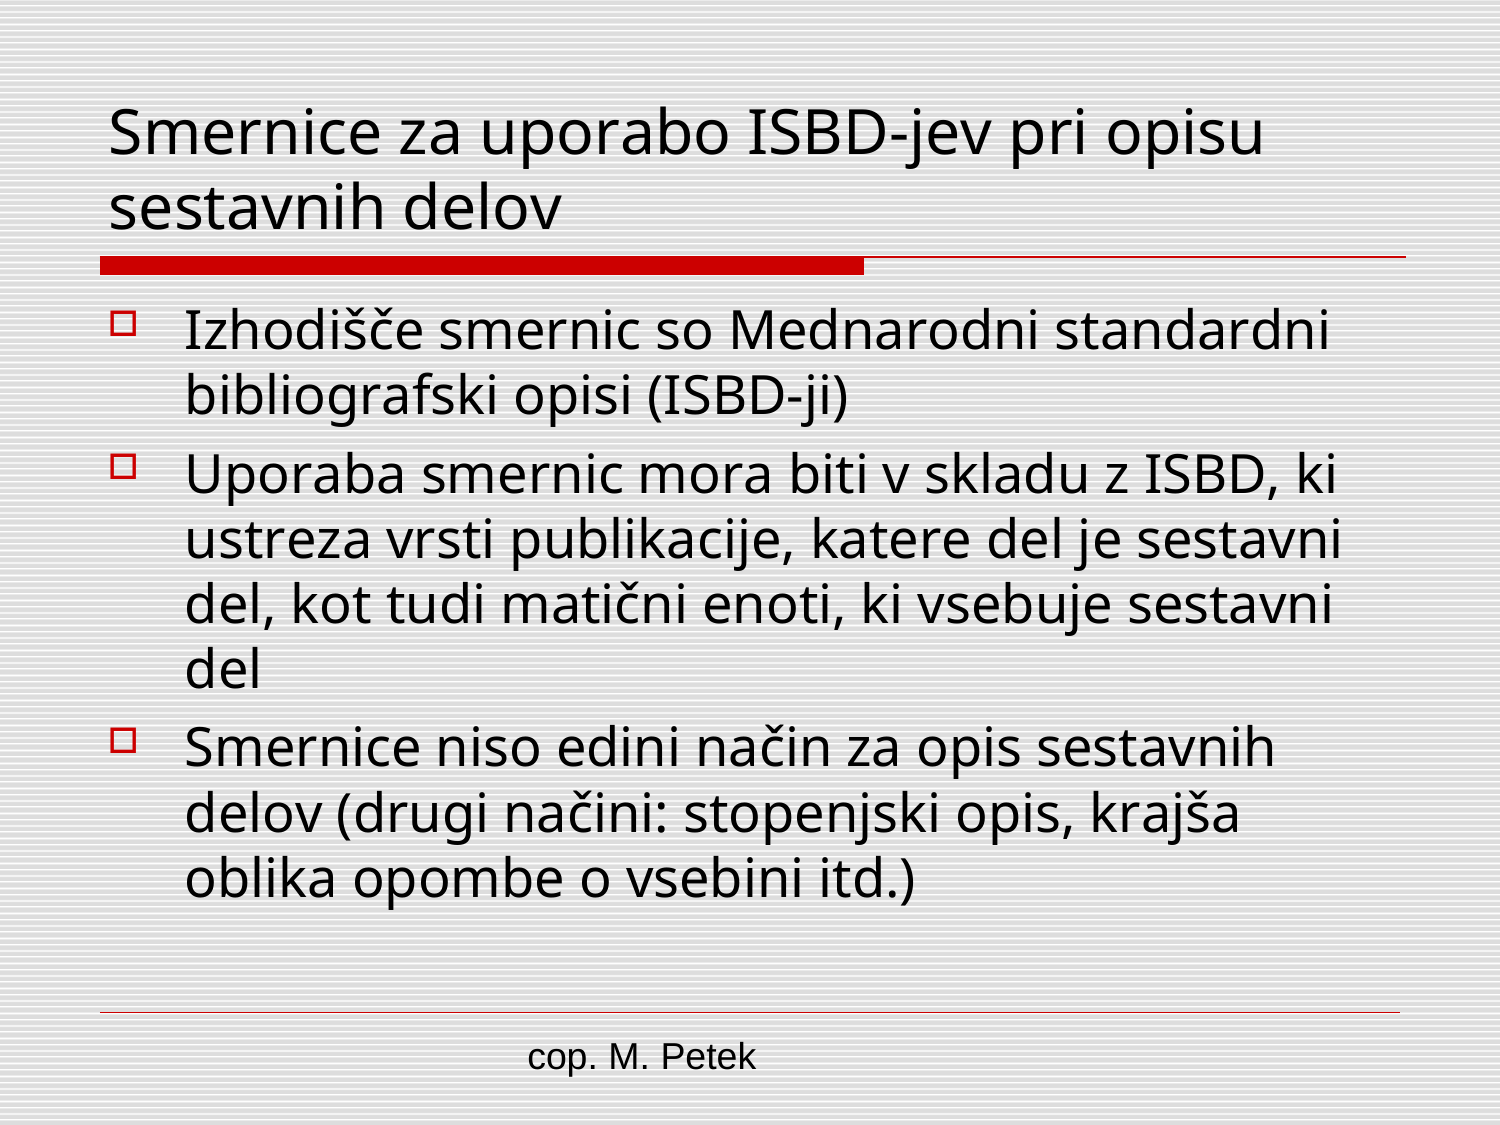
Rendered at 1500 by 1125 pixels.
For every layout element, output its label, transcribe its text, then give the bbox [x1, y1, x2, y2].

title Smernice za uporabo ISBD-jev pri opisu sestavnih delov [94, 49, 1407, 250]
picture [0, 0, 1500, 1125]
list Izhodišče smernic so Mednarodni standardni bibliografski opisi (ISBD-ji) Uporaba smernic mora biti v skladu z ISBD, ki ustreza vrsti publikacije, katere del je sestavni del, kot tudi matični enoti, ki vsebuje sestavni del Smernice niso edini način za opis sestavnih delov (drugi načini: stopenjski opis, krajša oblika opombe o vsebini itd.) [92, 287, 1406, 988]
